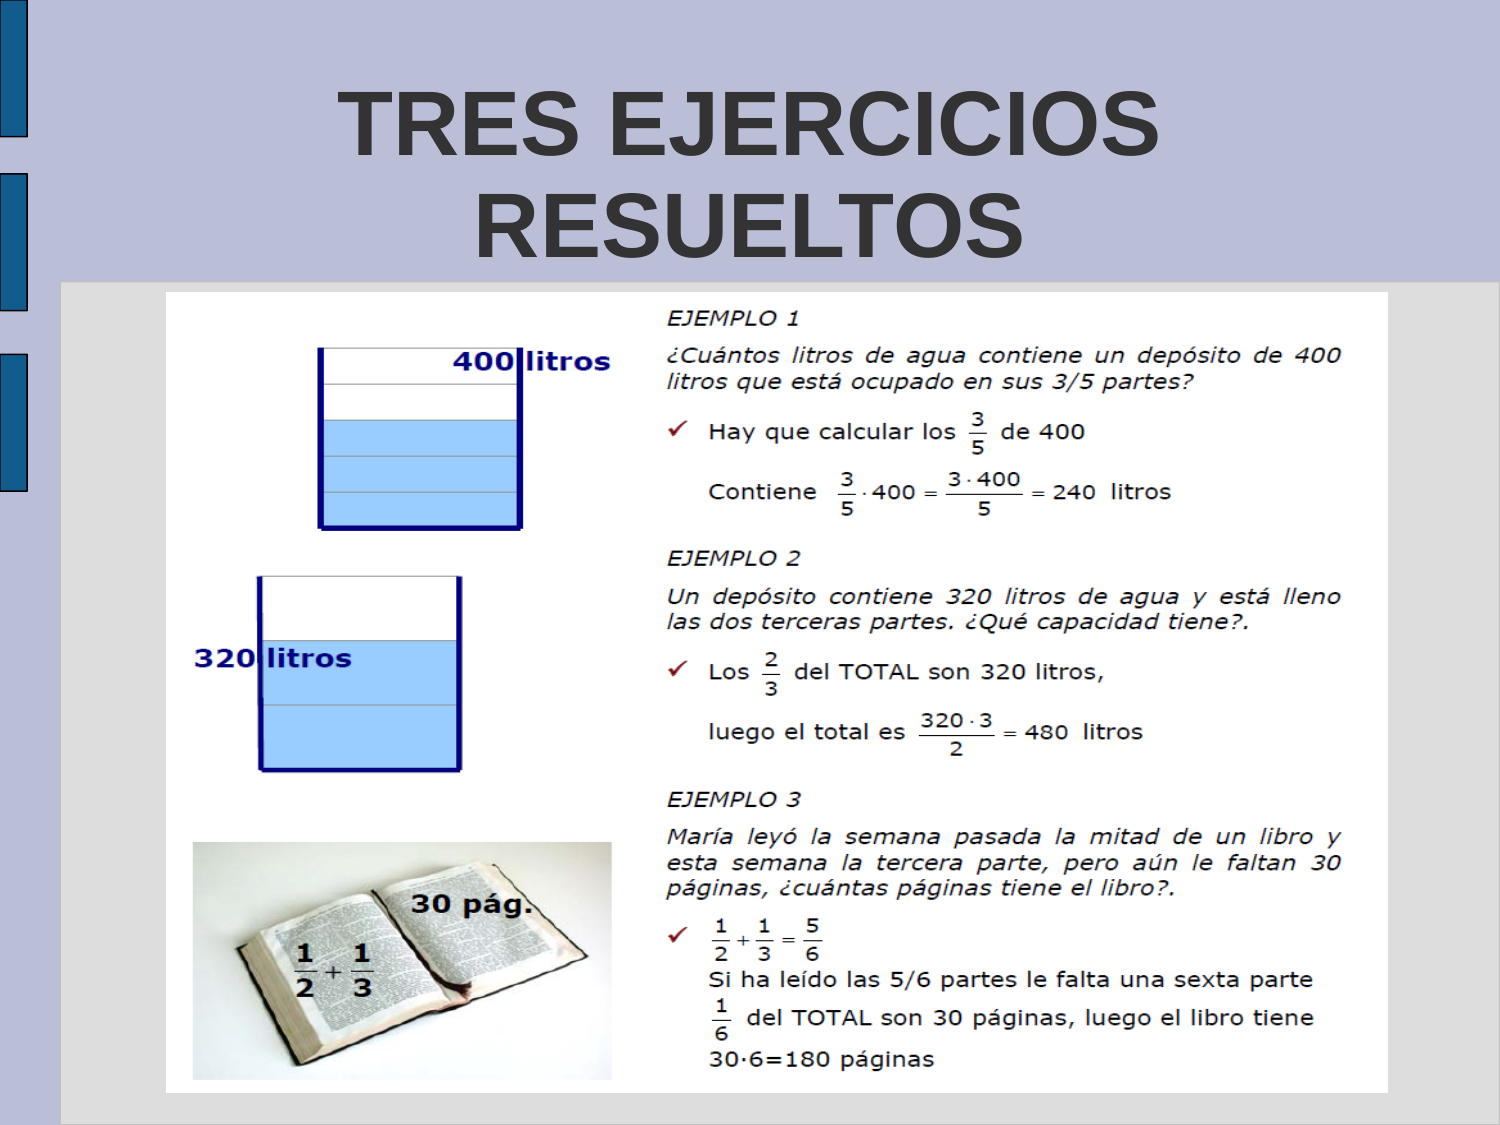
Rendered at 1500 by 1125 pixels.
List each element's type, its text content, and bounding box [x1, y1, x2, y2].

title TRES EJERCICIOS RESUELTOS [110, 73, 1391, 279]
picture [166, 292, 1388, 1093]
